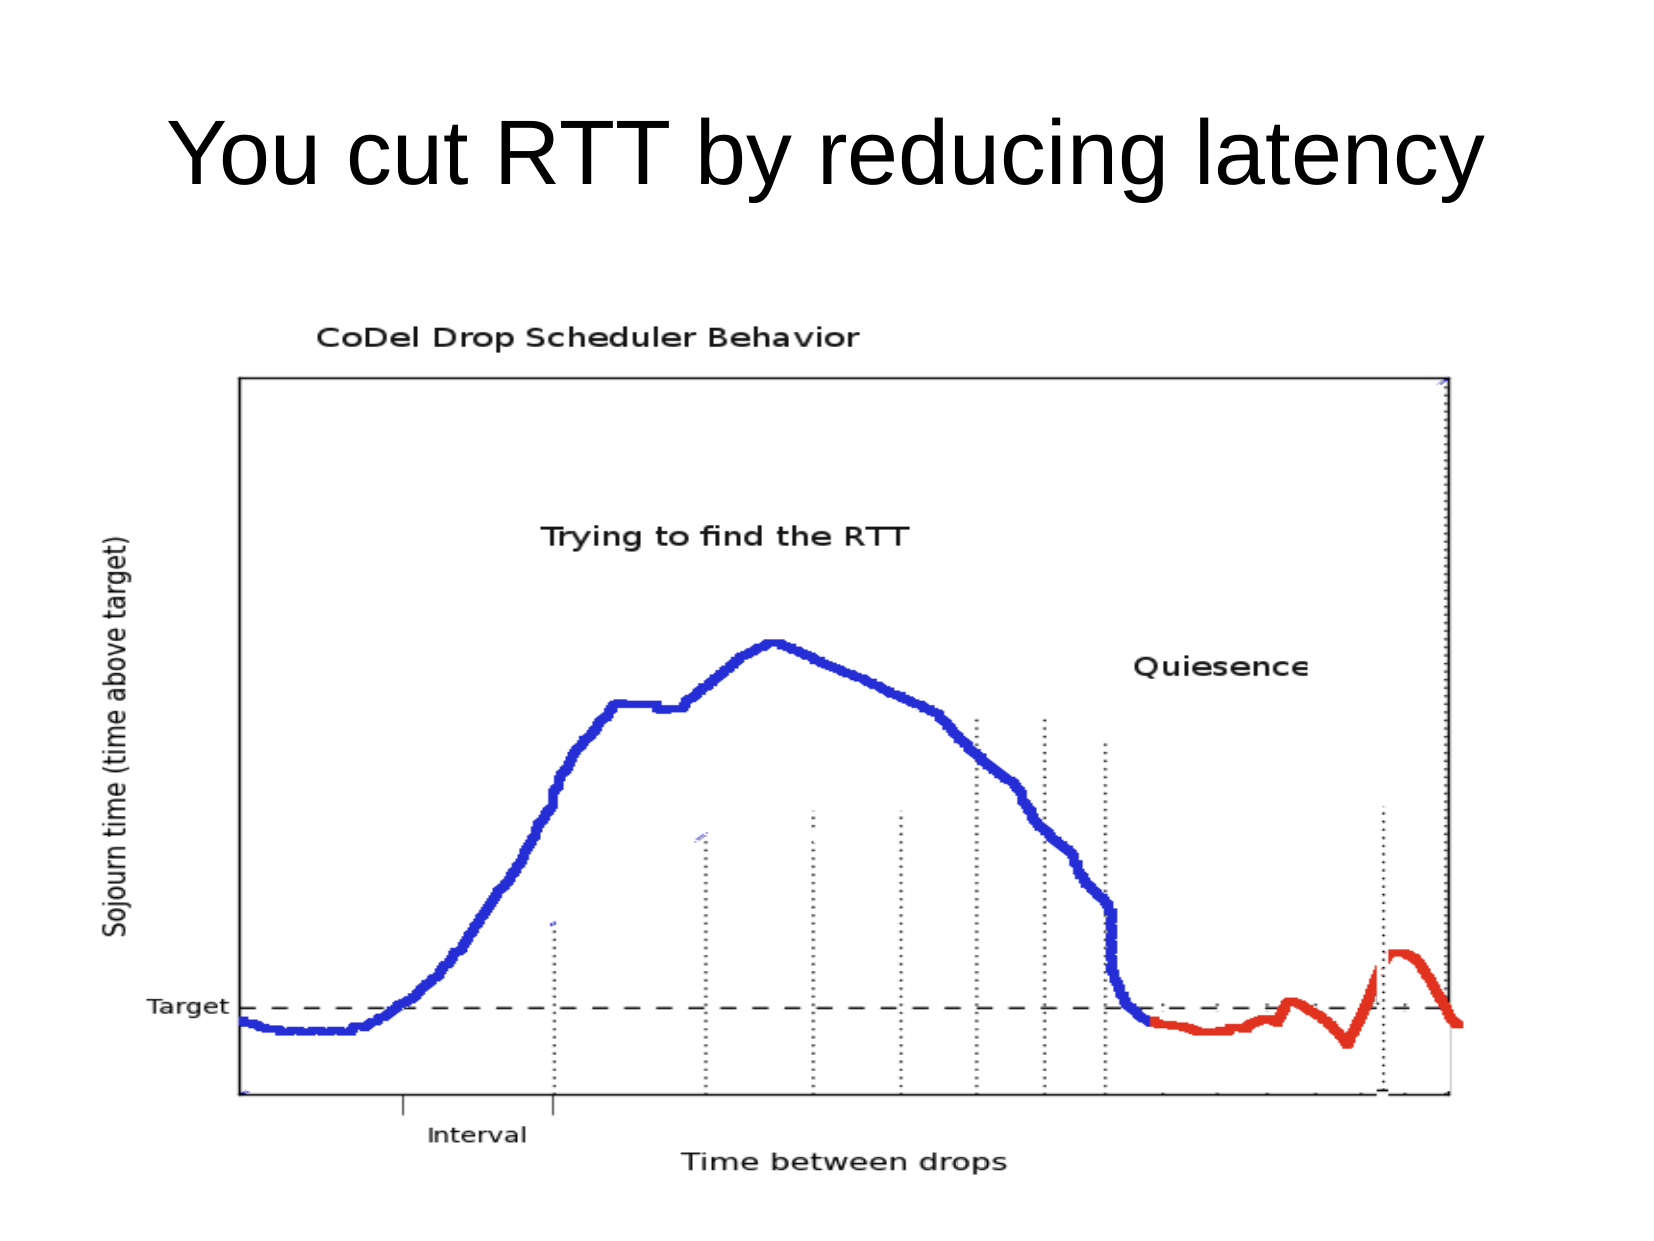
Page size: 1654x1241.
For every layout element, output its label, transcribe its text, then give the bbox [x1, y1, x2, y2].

picture [45, 290, 1606, 1186]
title You cut RTT by reducing latency [82, 49, 1571, 257]
